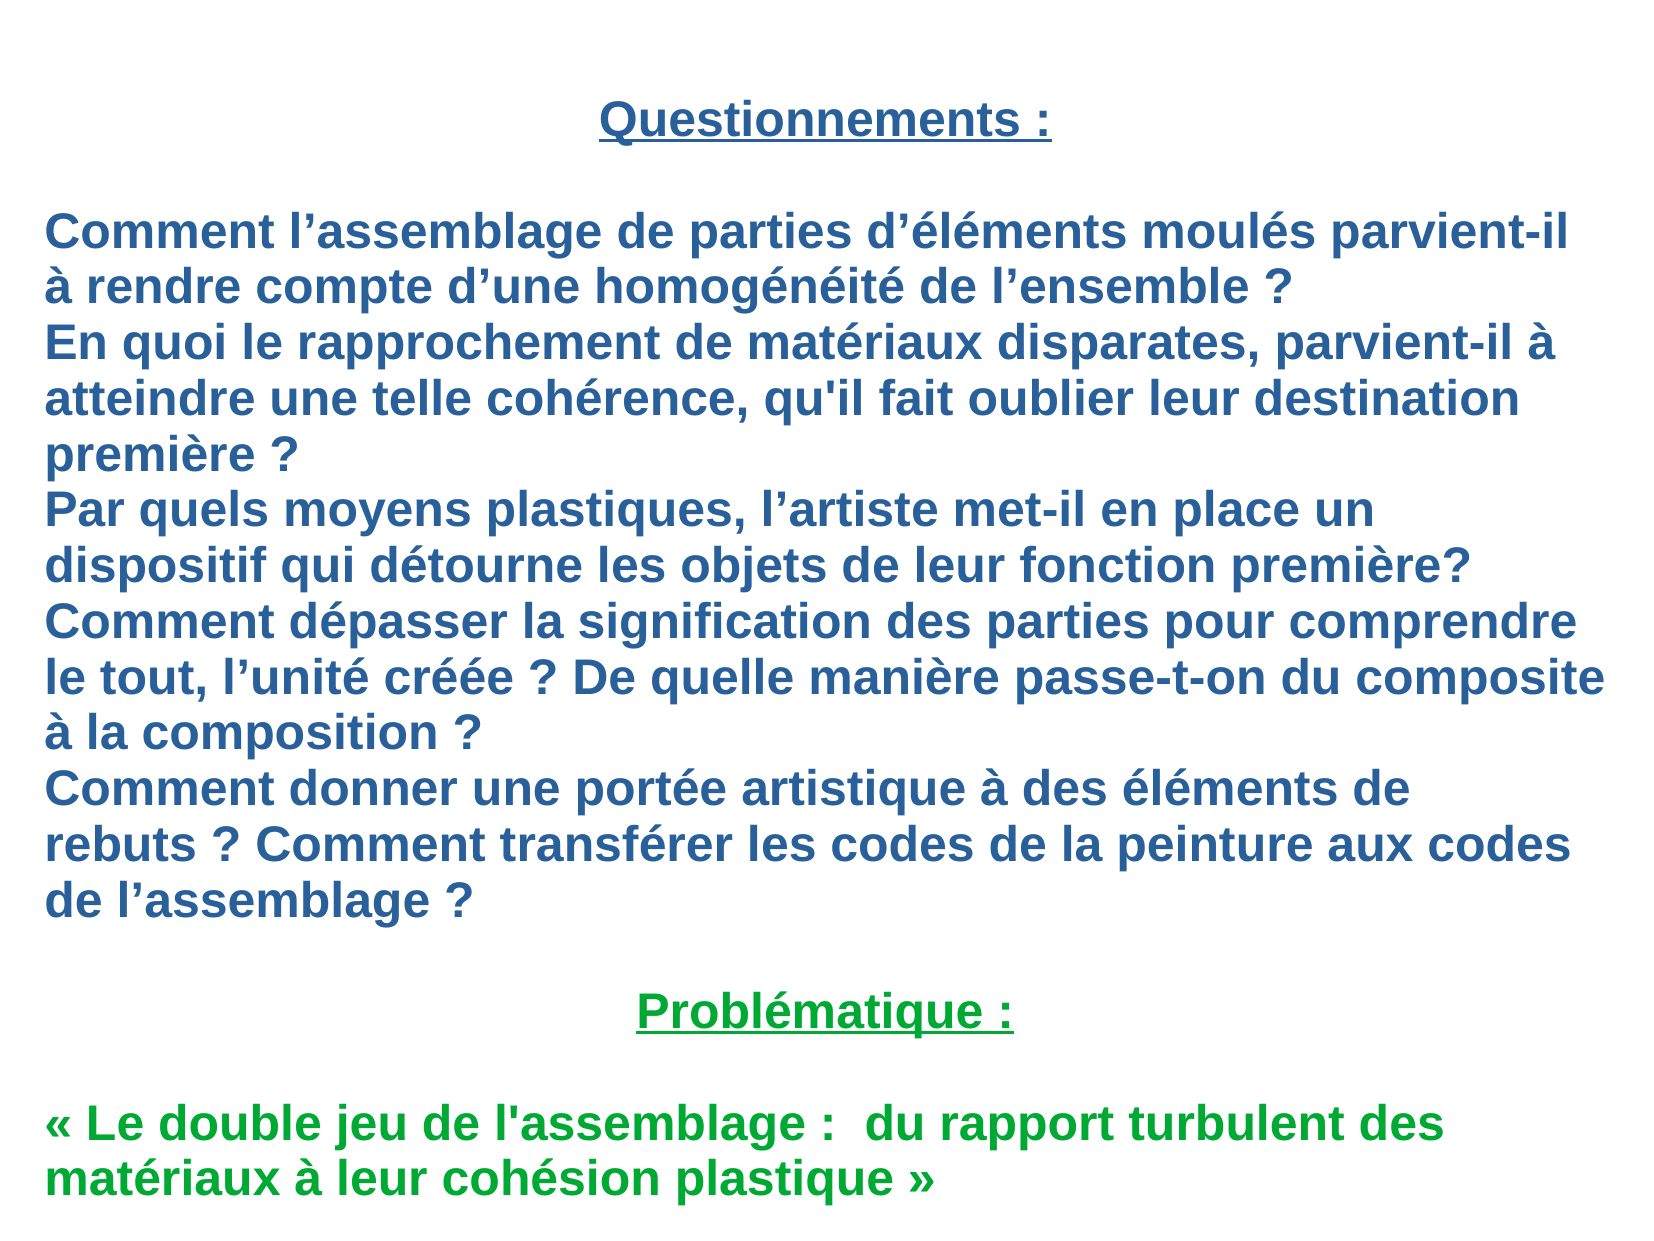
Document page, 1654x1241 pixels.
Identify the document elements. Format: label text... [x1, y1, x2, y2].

text_box Questionnements : Comment l’assemblage de parties d’éléments moulés parvient-il à rendre compte d’une homogénéité de l’ensemble ? En quoi le rapprochement de matériaux disparates, parvient-il à atteindre une telle cohérence, qu'il fait oublier leur destination première ? Par quels moyens plastiques, l’artiste met-il en place un dispositif qui détourne les objets de leur fonction première? Comment dépasser la signification des parties pour comprendre le tout, l’unité créée ? De quelle manière passe-t-on du composite à la composition ? Comment donner une portée artistique à des éléments de rebuts ? Comment transférer les codes de la peinture aux codes de l’assemblage ? Problématique : « Le double jeu de l'assemblage : du rapport turbulent des matériaux à leur cohésion plastique » [29, 0, 1625, 1241]
